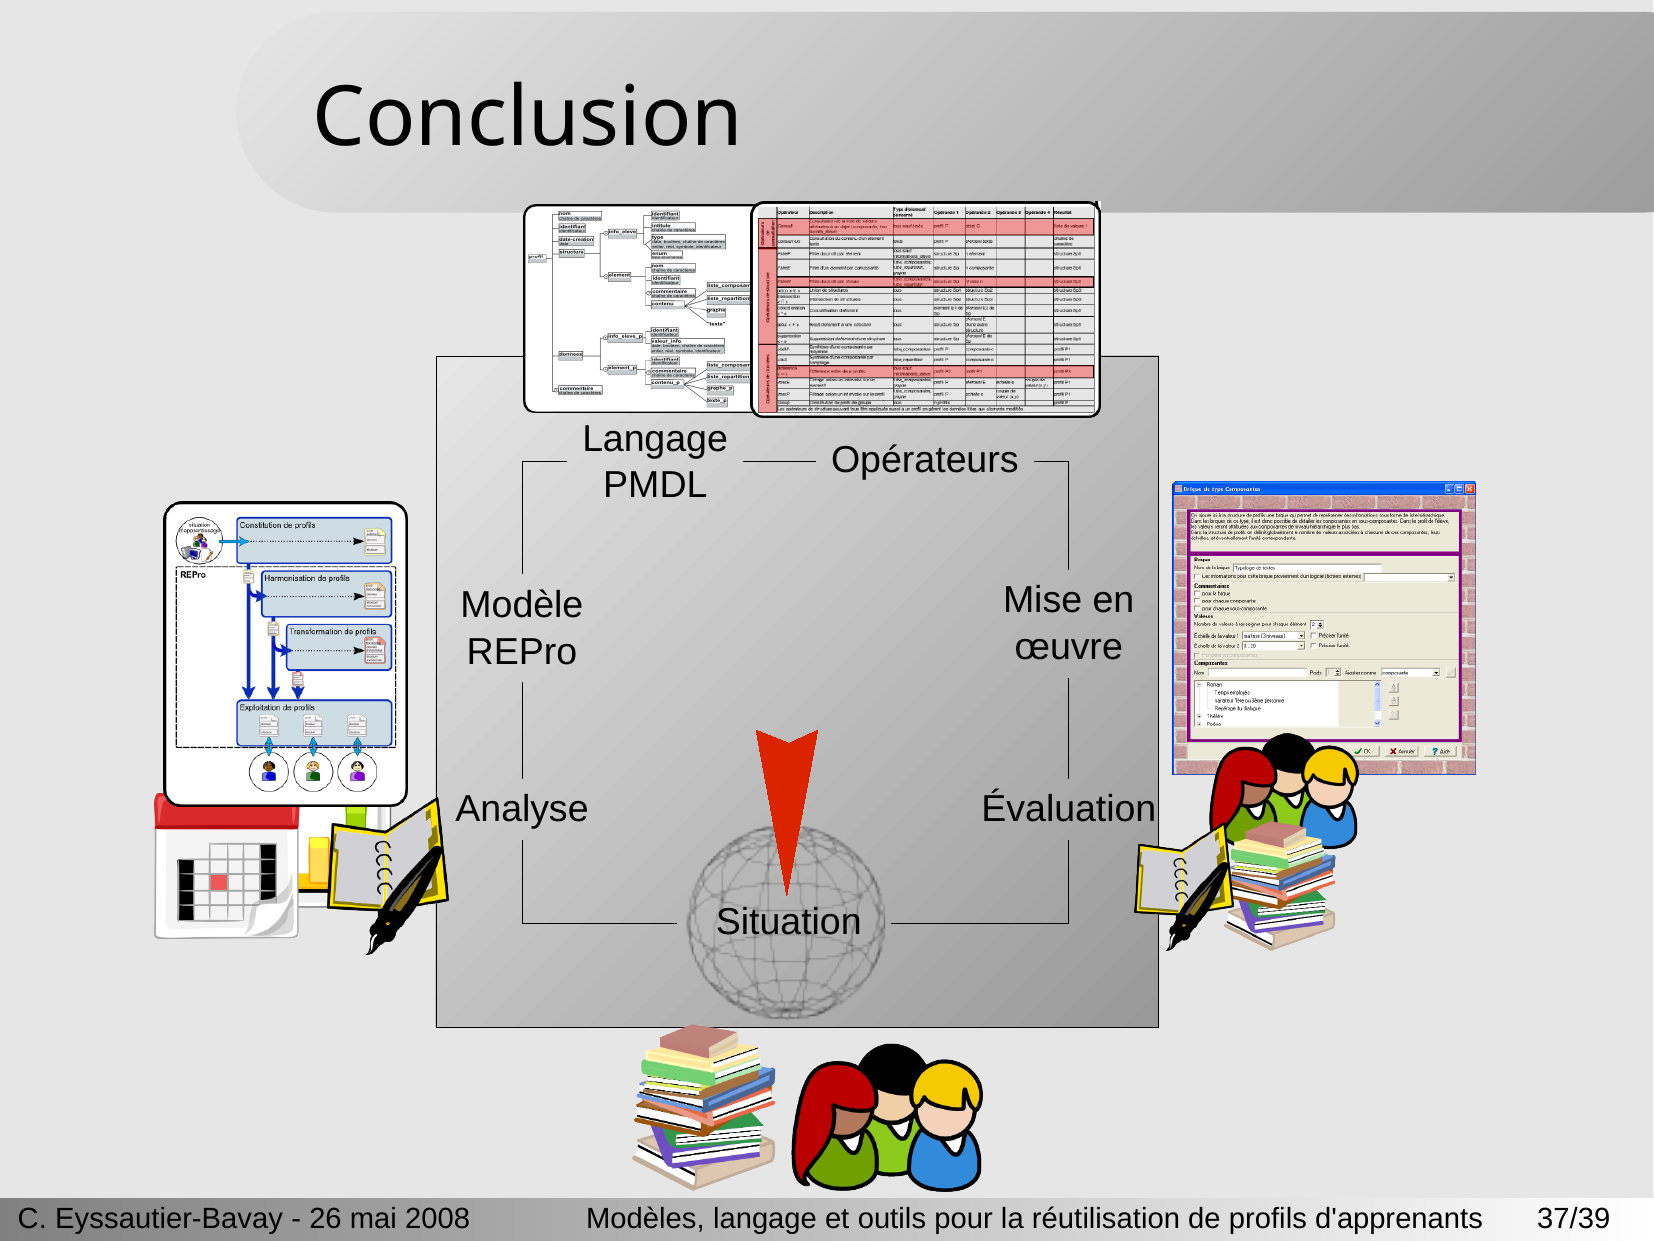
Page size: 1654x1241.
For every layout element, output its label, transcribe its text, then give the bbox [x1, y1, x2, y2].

picture [632, 1024, 983, 1192]
chart [415, 351, 1169, 1046]
text_box [756, 730, 818, 896]
title Conclusion [312, 9, 1654, 217]
picture [154, 501, 449, 955]
picture [523, 201, 1101, 418]
picture [1134, 481, 1476, 951]
